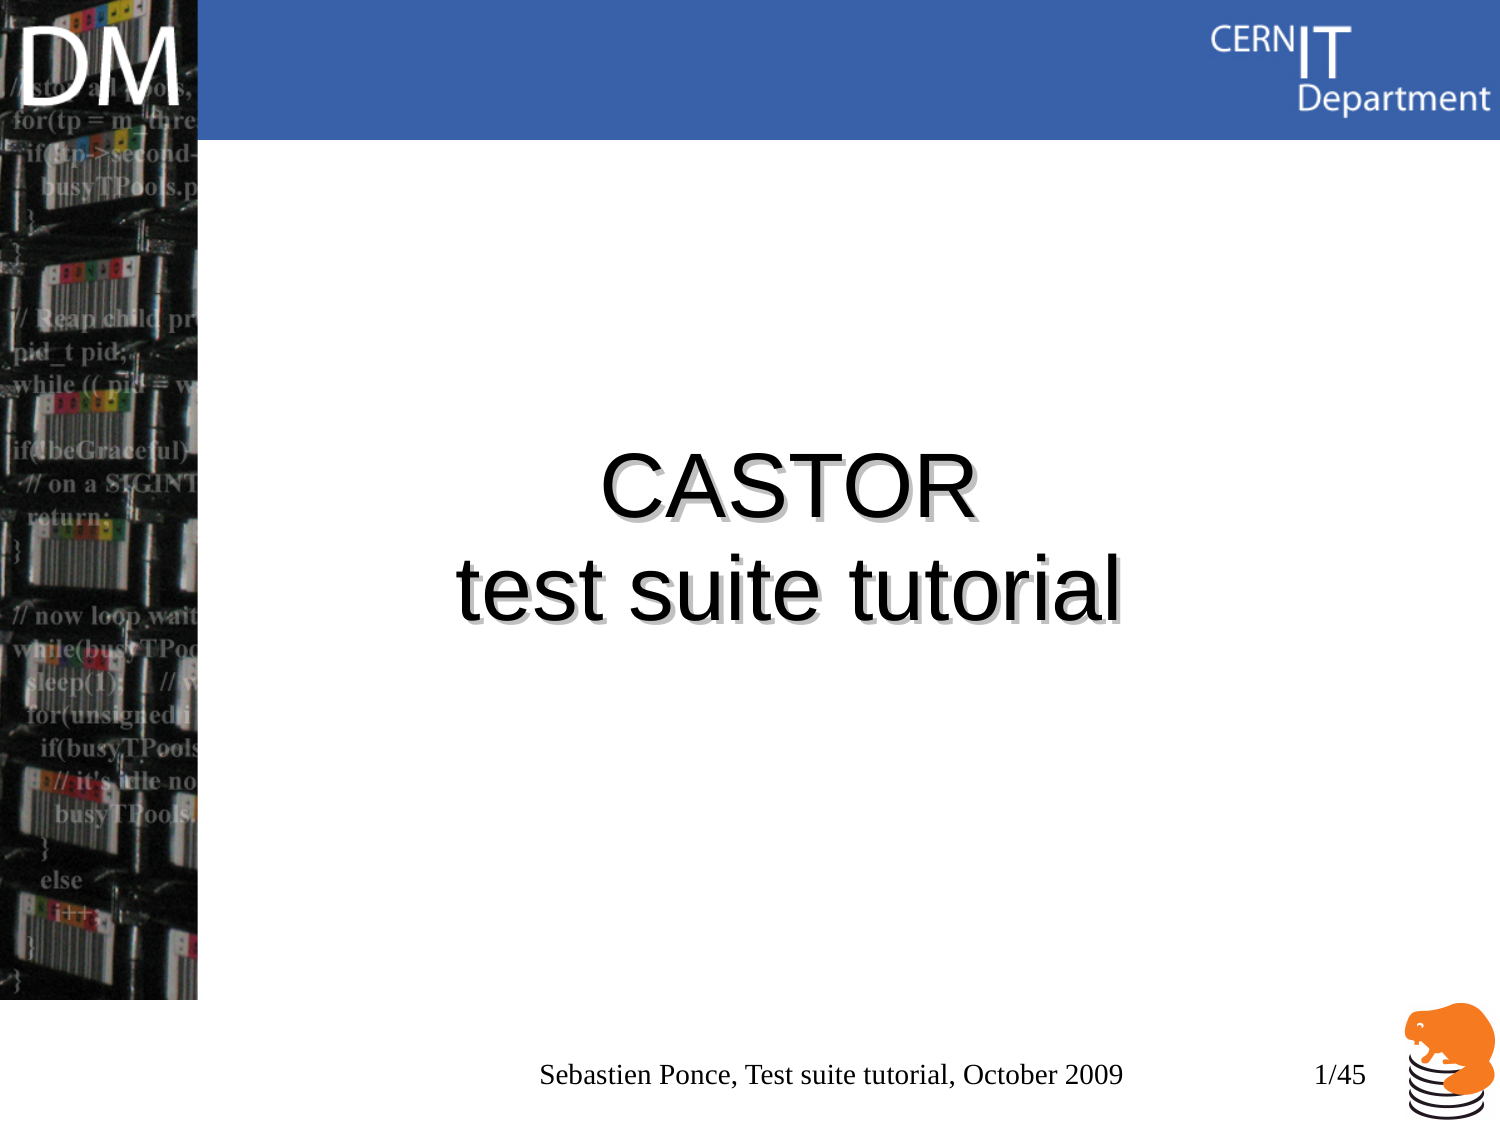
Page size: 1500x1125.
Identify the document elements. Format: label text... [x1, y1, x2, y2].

picture [198, 0, 1500, 140]
picture [1404, 1003, 1495, 1120]
text_box CASTOR test suite tutorial [441, 427, 1136, 671]
